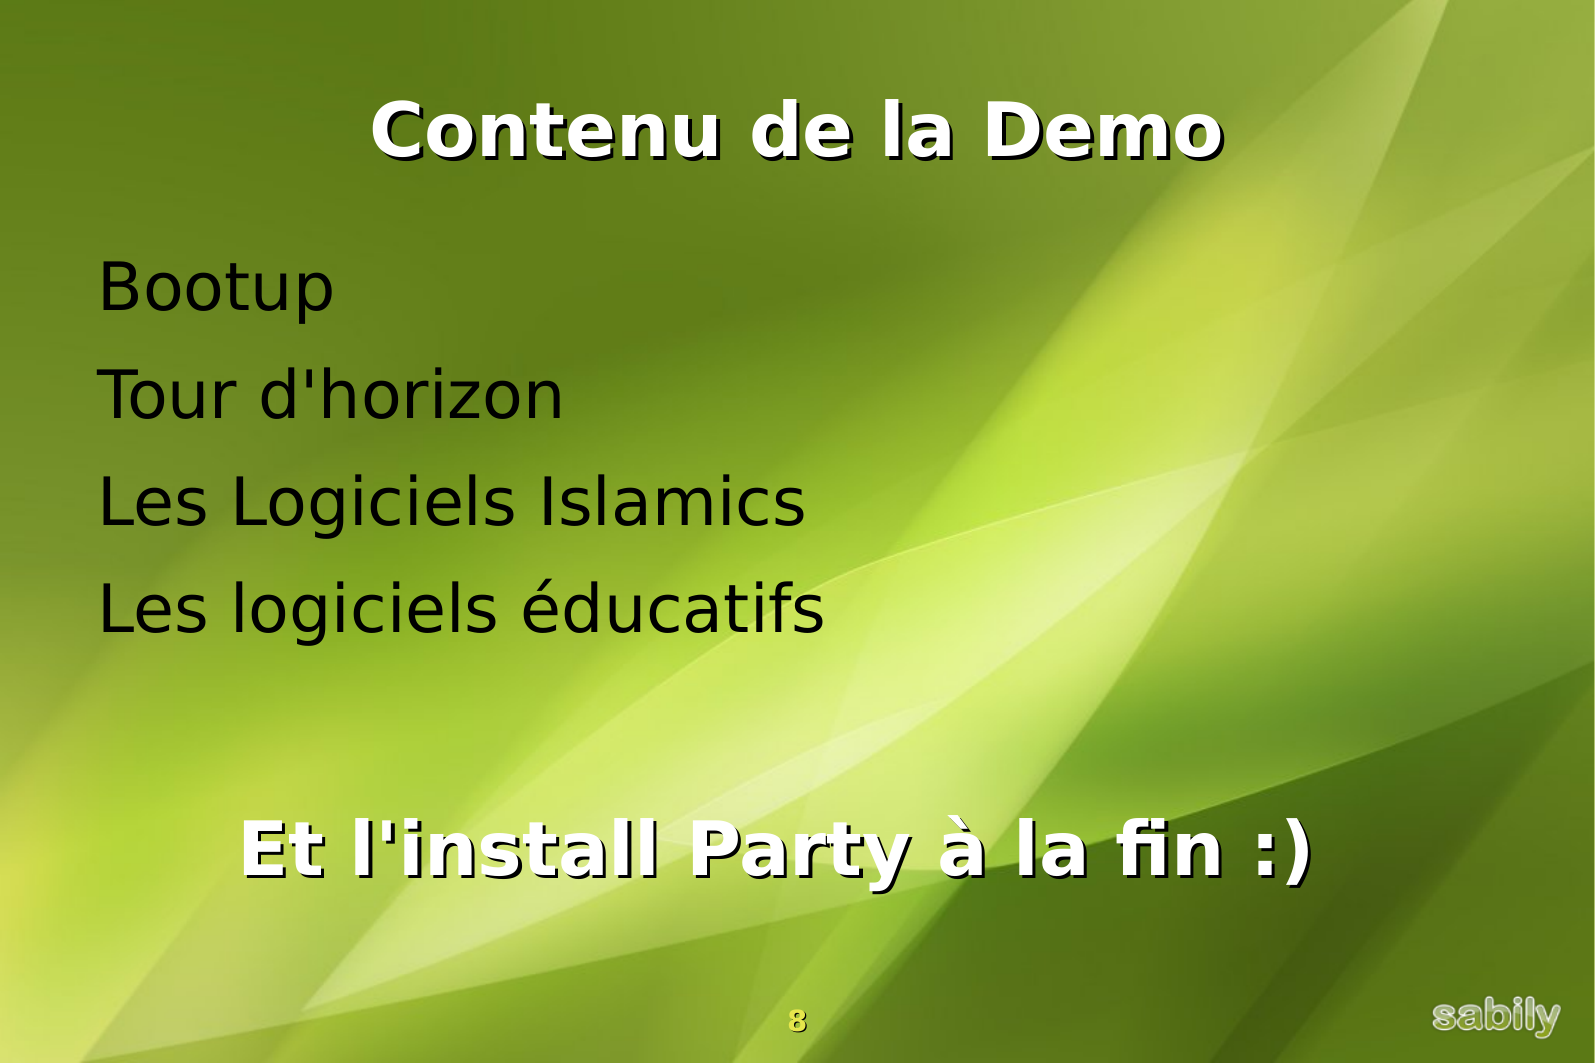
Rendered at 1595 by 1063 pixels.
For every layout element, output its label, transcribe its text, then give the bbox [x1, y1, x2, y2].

list Bootup Tour d'horizon Les Logiciels Islamics Les logiciels éducatifs [79, 248, 1515, 936]
title Et l'install Party à la fin :) [59, 767, 1495, 931]
picture [0, 0, 1595, 1063]
title Contenu de la Demo [79, 49, 1515, 213]
